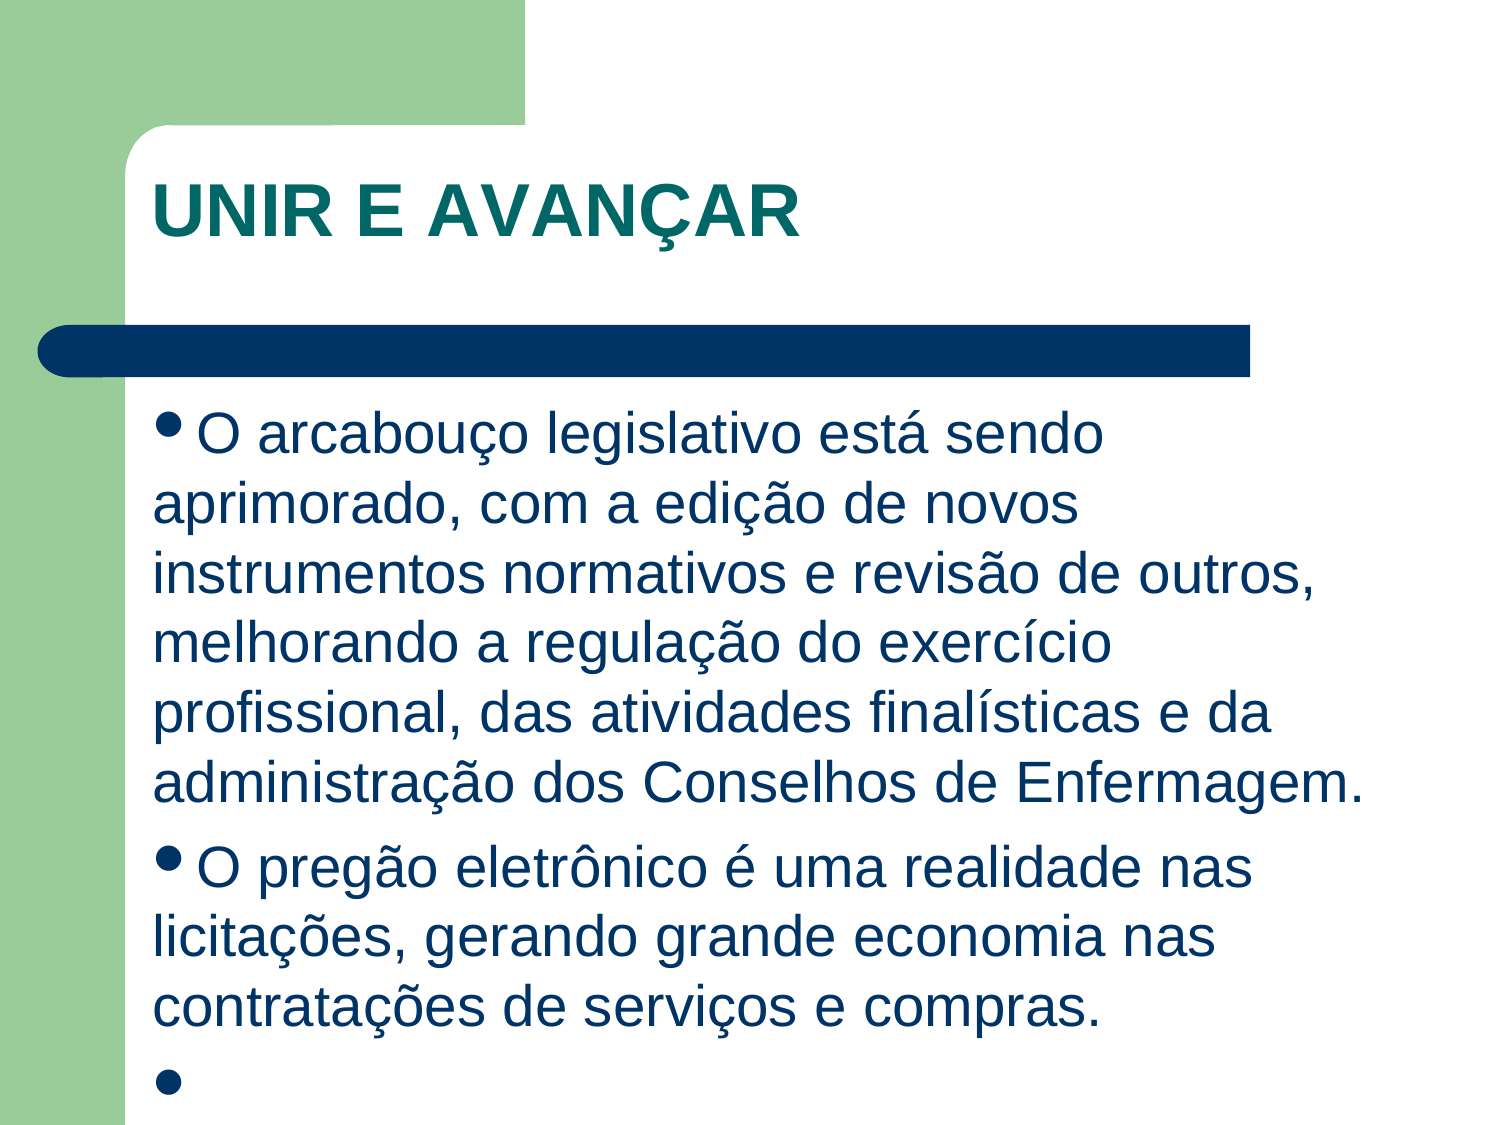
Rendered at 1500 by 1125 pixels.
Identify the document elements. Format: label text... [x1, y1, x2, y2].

list O arcabouço legislativo está sendo aprimorado, com a edição de novos instrumentos normativos e revisão de outros, melhorando a regulação do exercício profissional, das atividades finalísticas e da administração dos Conselhos de Enfermagem. O pregão eletrônico é uma realidade nas licitações, gerando grande economia nas contratações de serviços e compras. [137, 387, 1400, 1048]
title UNIR E AVANÇAR [136, 122, 1414, 301]
